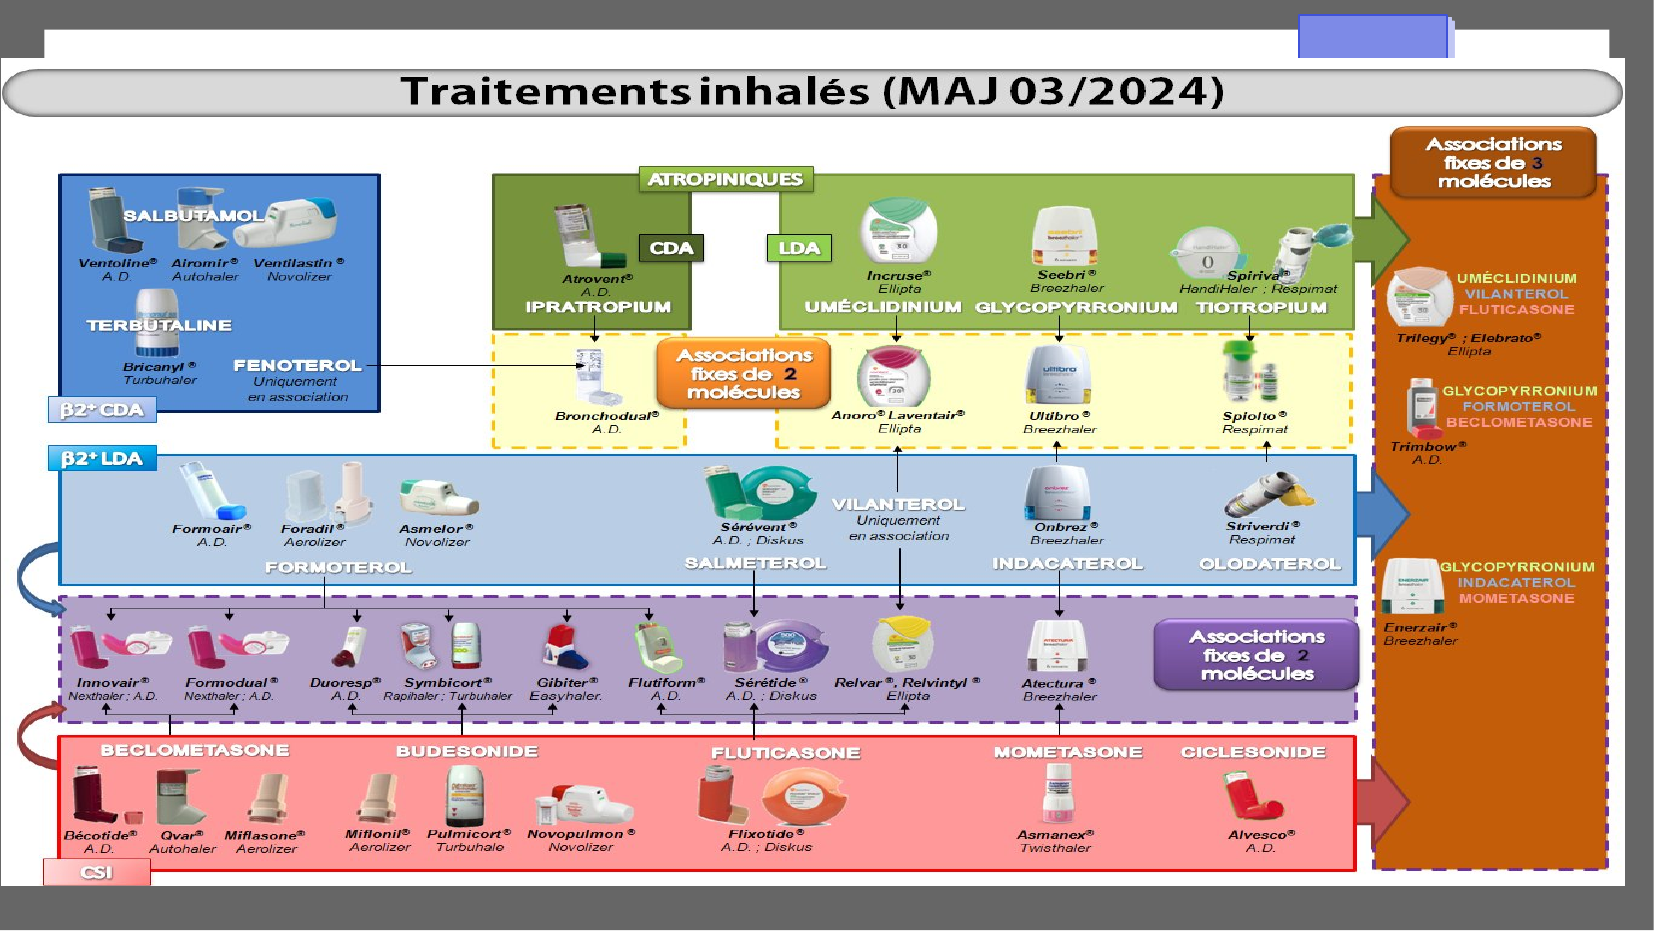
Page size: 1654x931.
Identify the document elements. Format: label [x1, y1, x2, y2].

picture [1, 58, 1625, 886]
